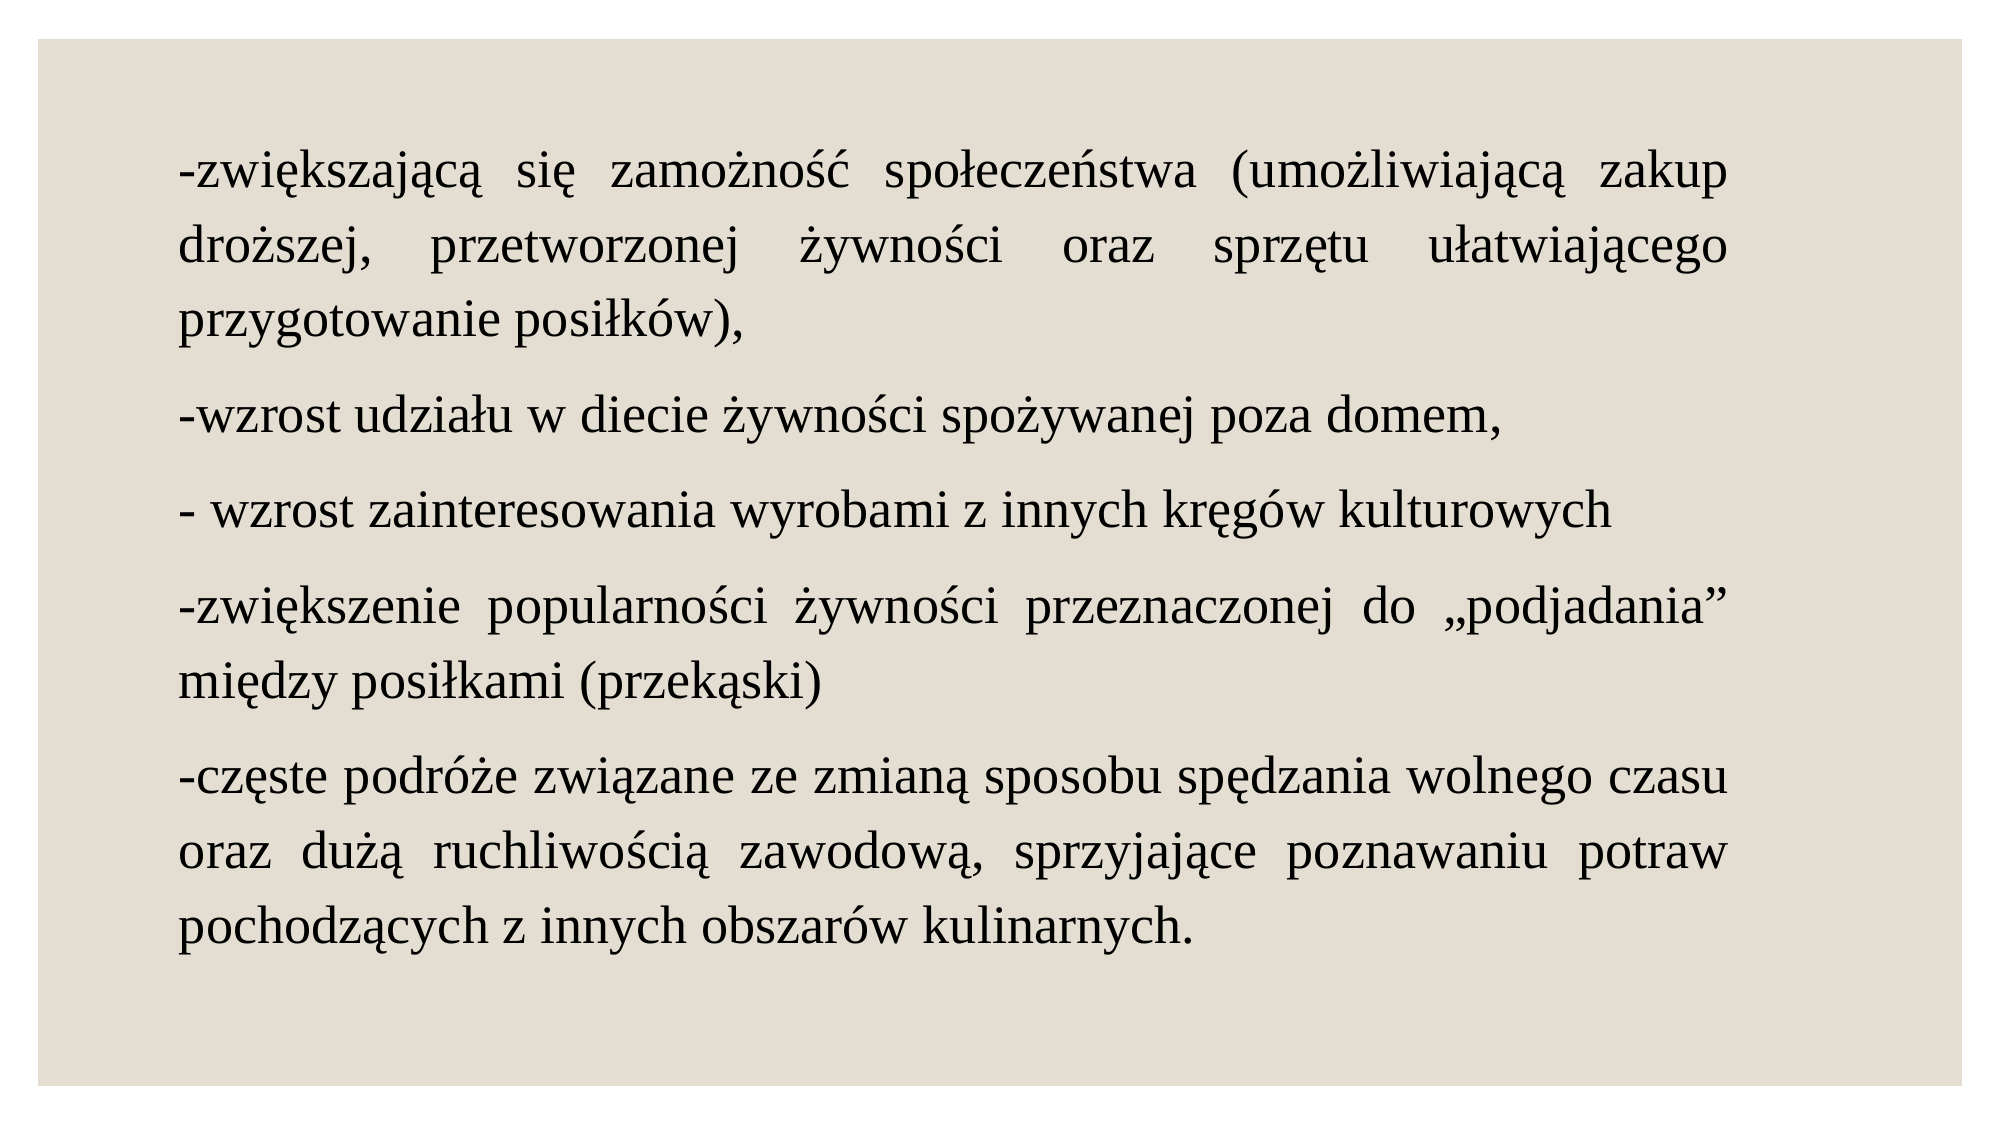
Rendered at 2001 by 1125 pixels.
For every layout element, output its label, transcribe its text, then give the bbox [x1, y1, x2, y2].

text_box -zwiększającą się zamożność społeczeństwa (umożliwiającą zakup droższej, przetworzonej żywności oraz sprzętu ułatwiającego przygotowanie posiłków), -wzrost udziału w diecie żywności spożywanej poza domem, - wzrost zainteresowania wyrobami z innych kręgów kulturowych -zwiększenie popularności żywności przeznaczonej do „podjadania” między posiłkami (przekąski) -częste podróże związane ze zmianą sposobu spędzania wolnego czasu oraz dużą ruchliwością zawodową, sprzyjające poznawaniu potraw pochodzących z innych obszarów kulinarnych. [163, 115, 1801, 1034]
